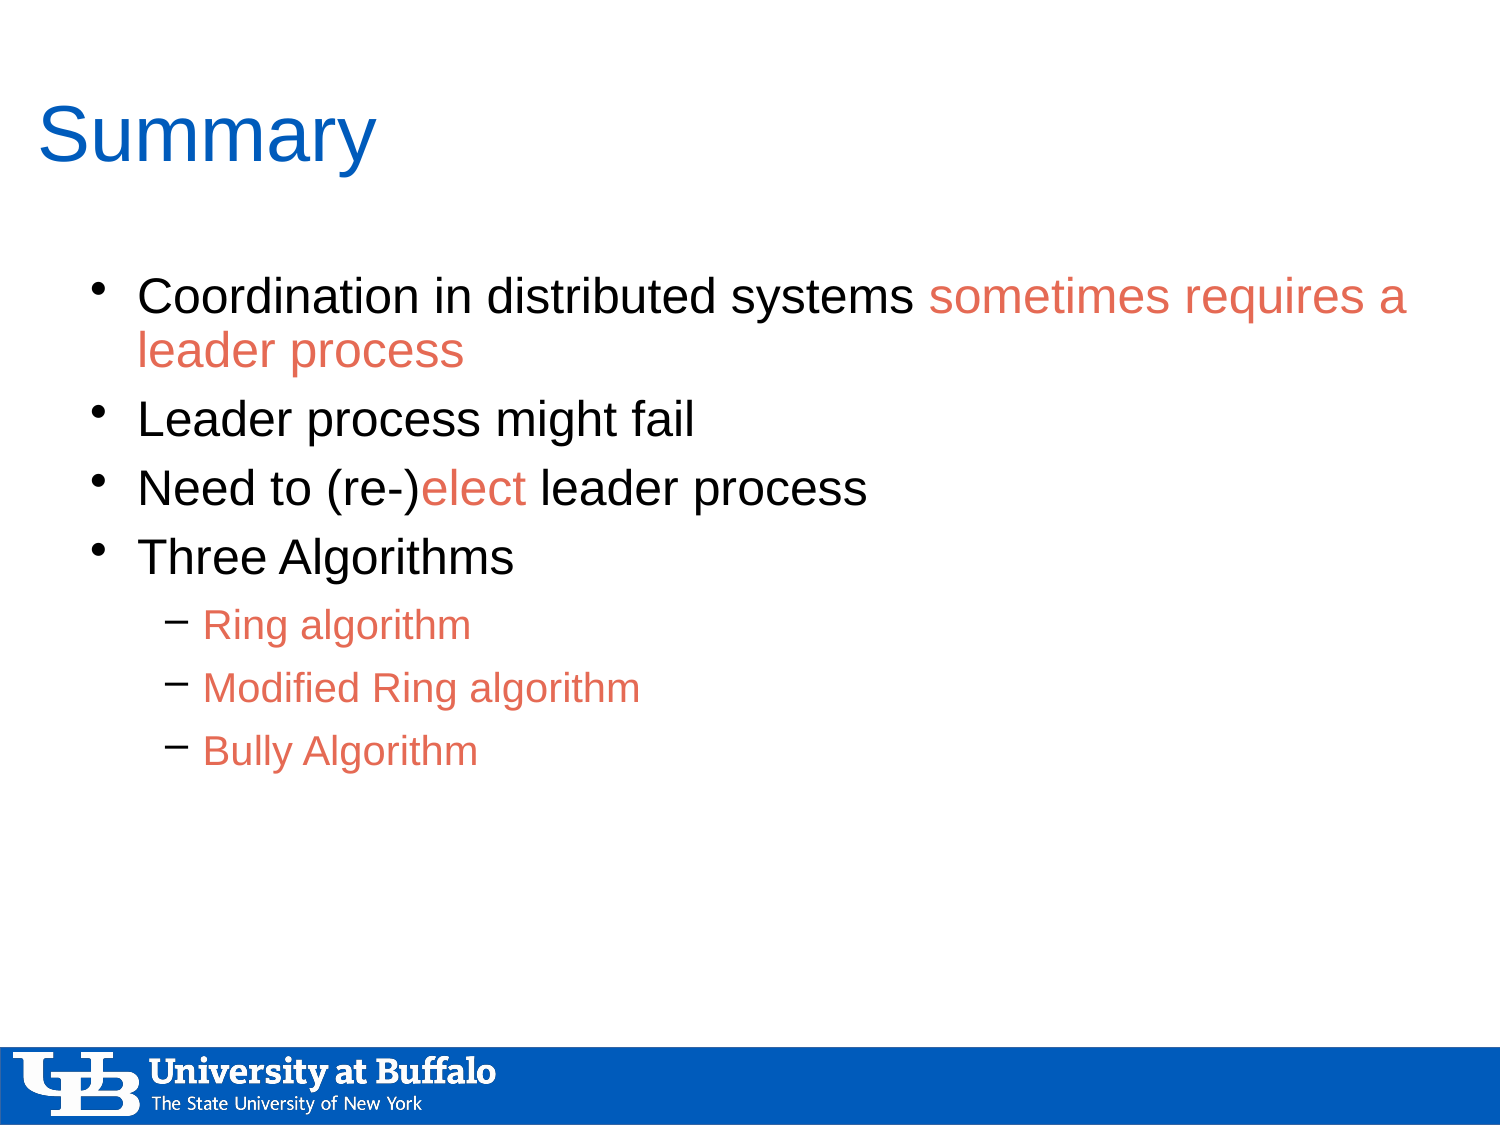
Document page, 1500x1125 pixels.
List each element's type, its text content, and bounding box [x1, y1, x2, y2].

title Summary [37, 40, 1388, 228]
list Coordination in distributed systems sometimes requires a leader process Leader process might fail Need to (re-)elect leader process Three Algorithms Ring algorithm Modified Ring algorithm Bully Algorithm [75, 263, 1425, 916]
picture [13, 1052, 496, 1116]
